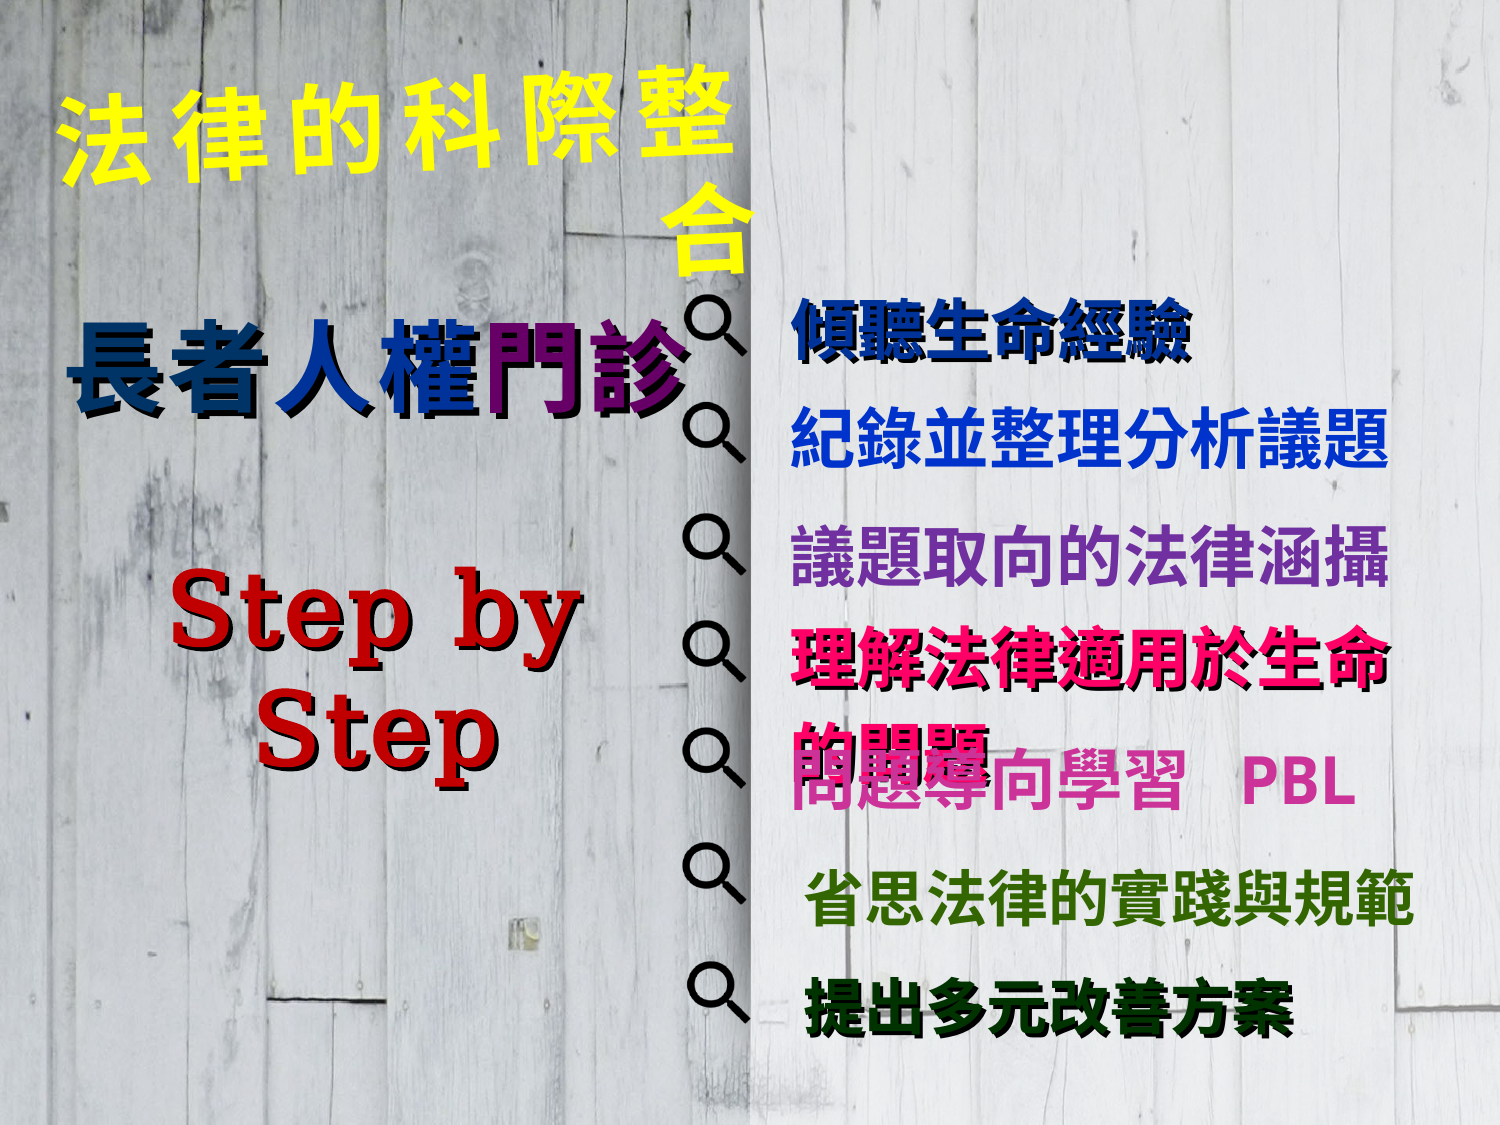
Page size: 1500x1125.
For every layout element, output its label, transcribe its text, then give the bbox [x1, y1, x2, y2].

picture [671, 502, 759, 588]
list 紀錄並整理分析議題 [768, 364, 1457, 494]
picture [671, 717, 759, 802]
picture [673, 283, 760, 369]
text_box 理解法律適用於生命的問題 [768, 589, 1435, 705]
picture [671, 831, 759, 917]
picture [671, 610, 759, 695]
list 傾聽生命經驗 [769, 254, 1369, 364]
list 提出多元改善方案 [757, 933, 1356, 1063]
list 議題取向的法律涵攝 [768, 482, 1435, 589]
picture [676, 950, 763, 1036]
title 法律的科際整合 [38, 36, 794, 210]
list 長者人權門診 Step by Step [33, 221, 717, 868]
text_box 問題導向學習 PBL [768, 705, 1435, 835]
picture [671, 391, 759, 476]
list 省思法律的實踐與規範 [758, 824, 1483, 955]
